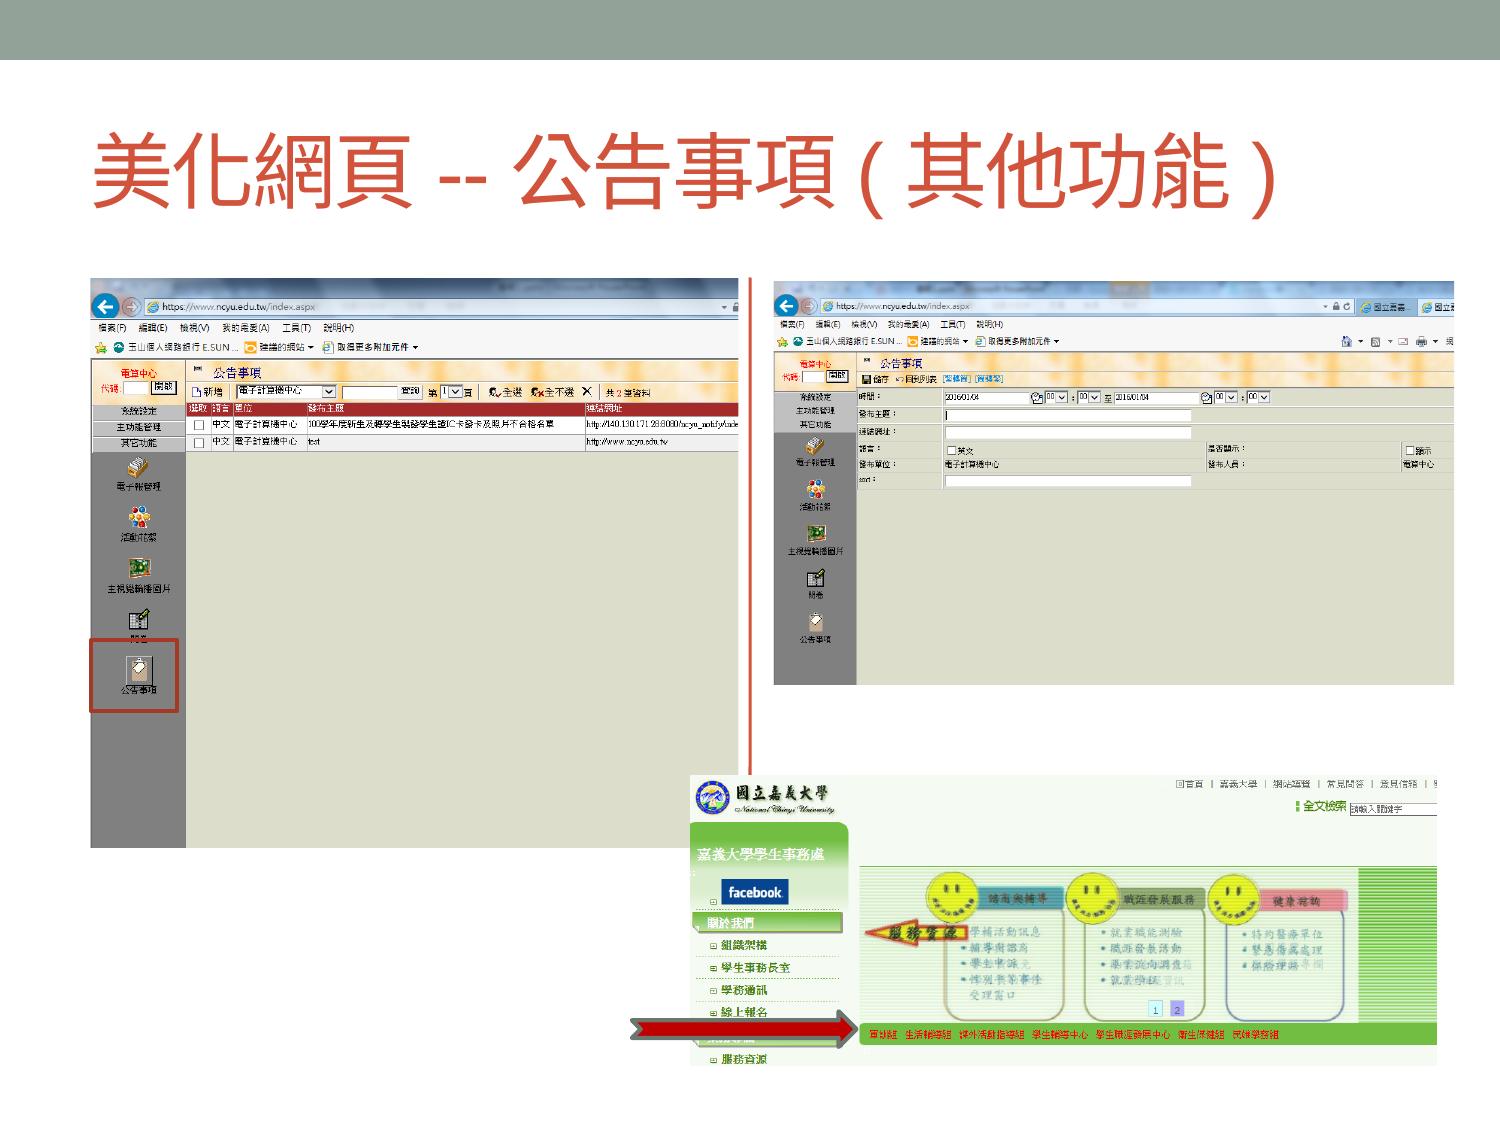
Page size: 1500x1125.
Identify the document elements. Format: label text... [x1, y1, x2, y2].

picture [773, 281, 1455, 685]
text_box [91, 640, 177, 711]
picture [90, 278, 1437, 1066]
text_box [631, 1011, 857, 1047]
title 美化網頁--公告事項(其他功能) [75, 87, 1426, 251]
